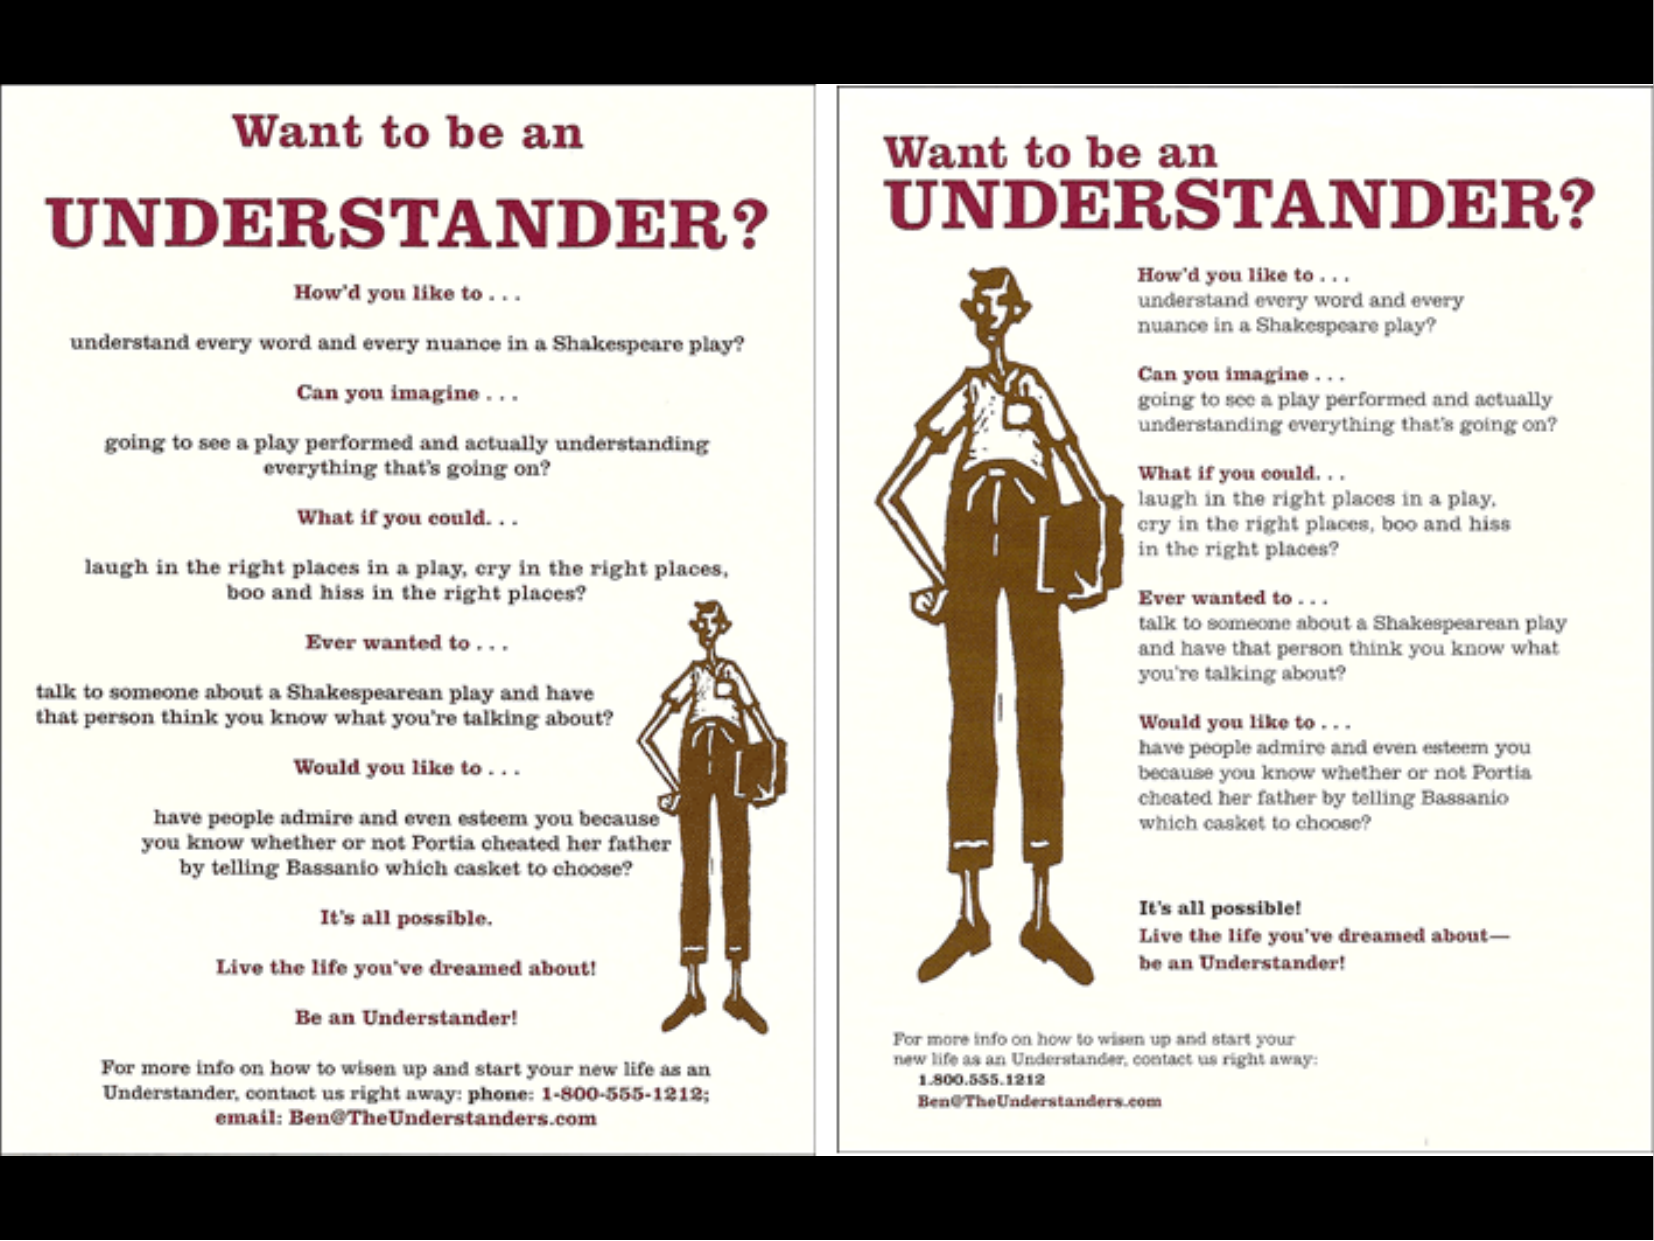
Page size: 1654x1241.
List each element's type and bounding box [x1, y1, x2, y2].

picture [0, 84, 1654, 1156]
